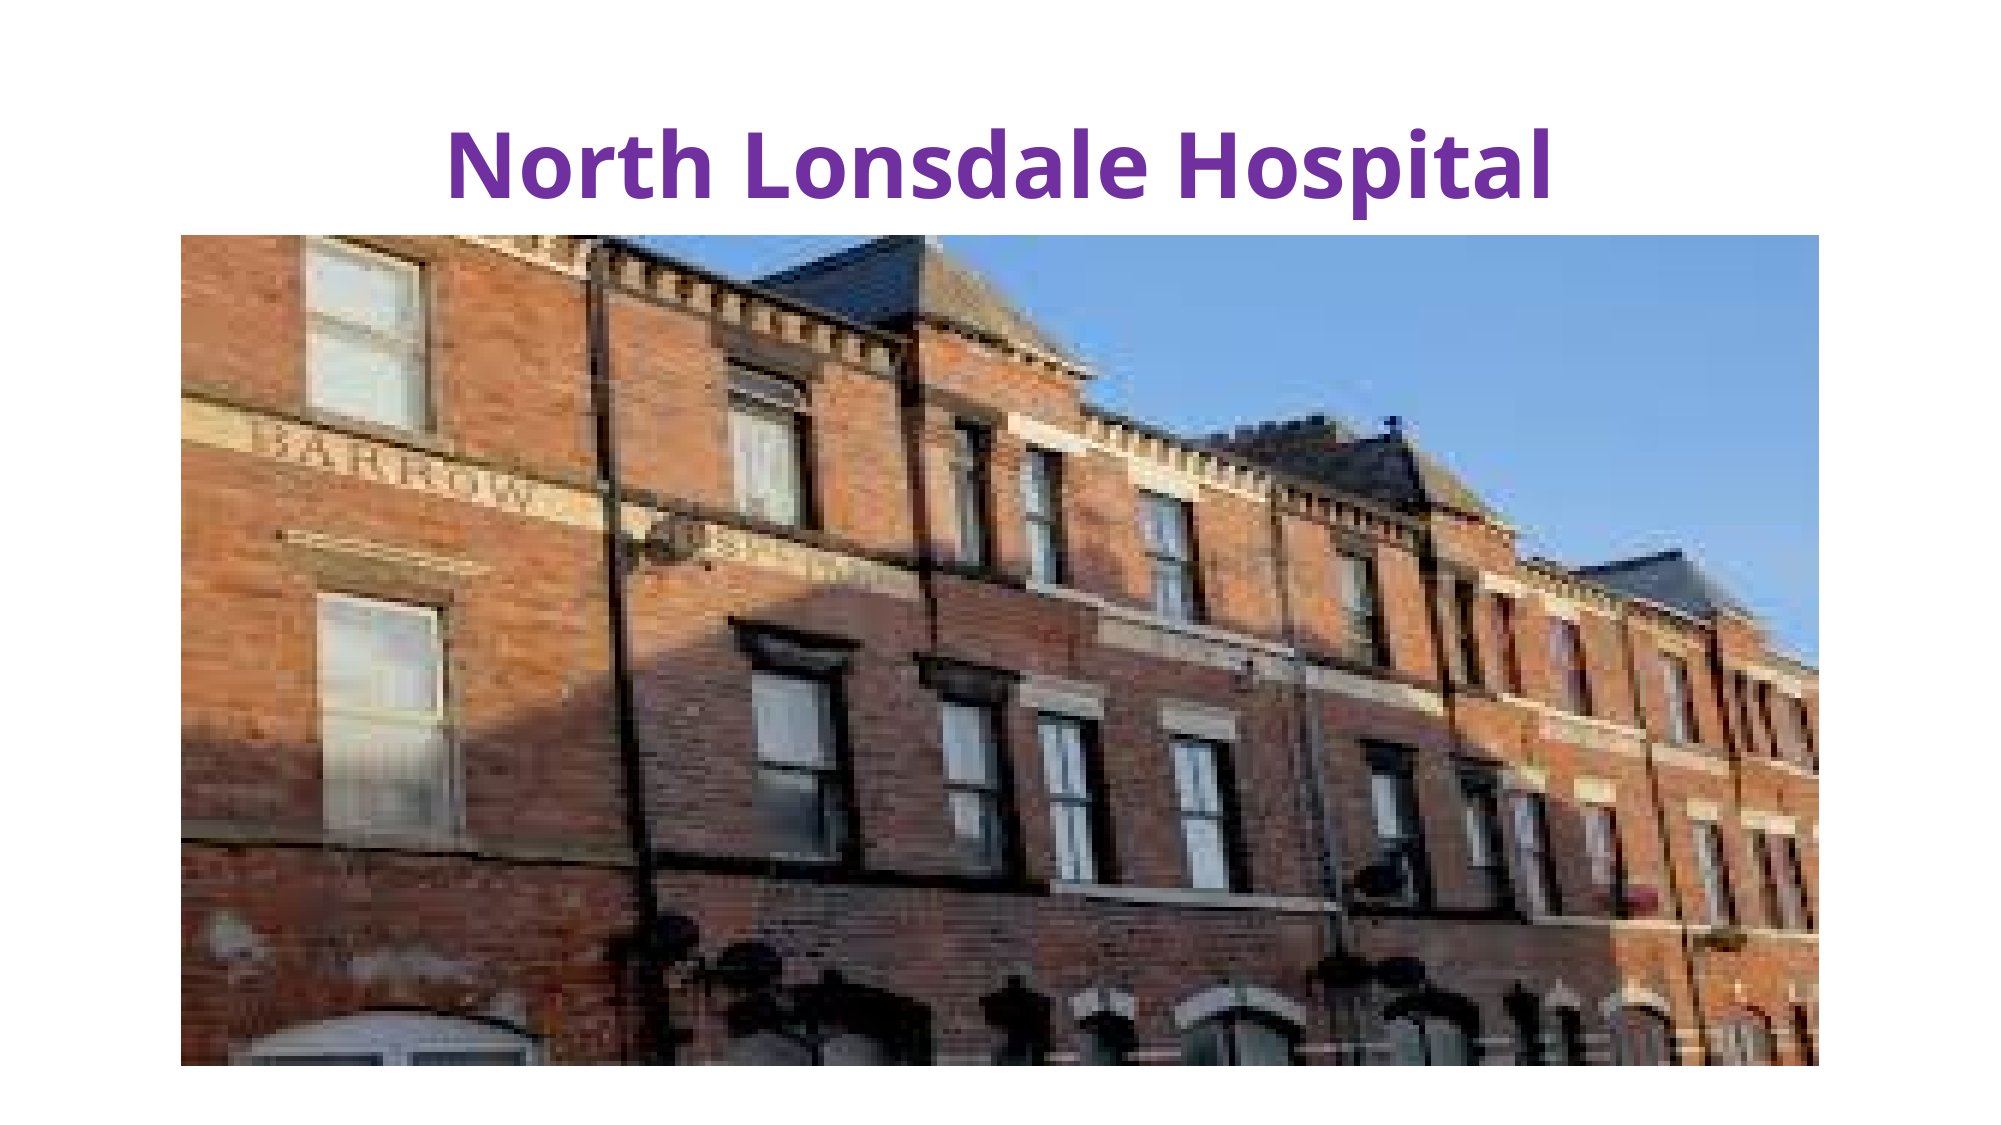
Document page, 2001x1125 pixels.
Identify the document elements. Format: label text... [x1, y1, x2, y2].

title North Lonsdale Hospital [137, 59, 1863, 278]
picture [181, 235, 1819, 1066]
